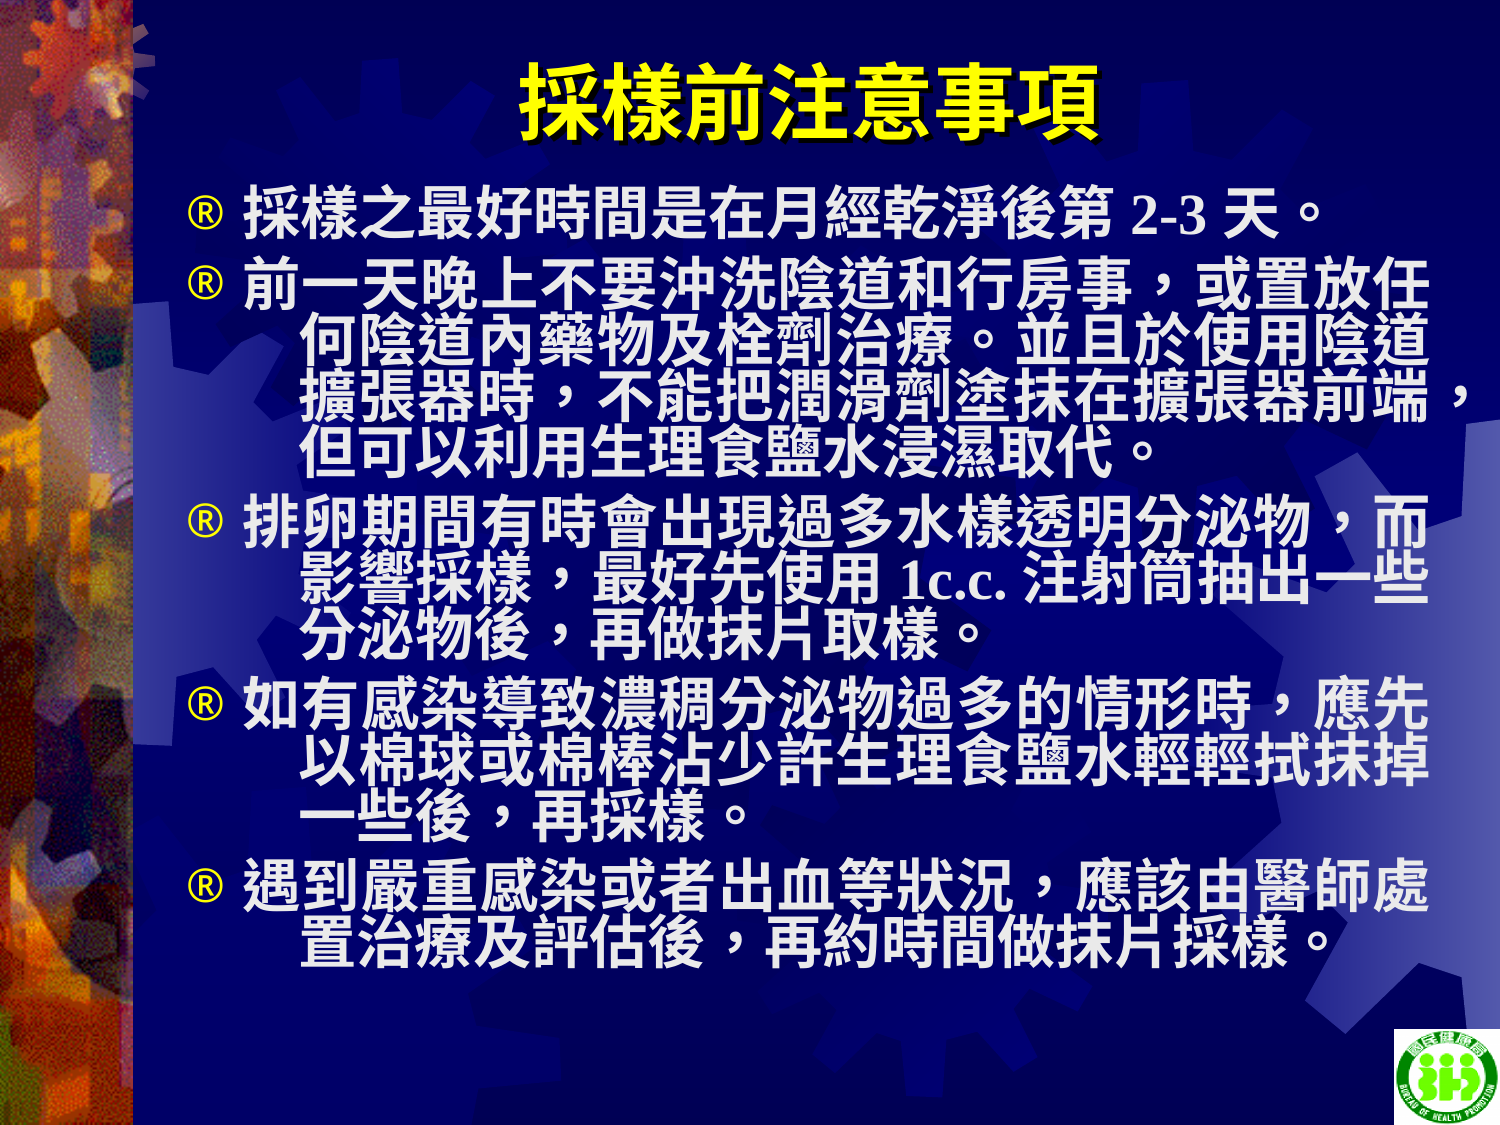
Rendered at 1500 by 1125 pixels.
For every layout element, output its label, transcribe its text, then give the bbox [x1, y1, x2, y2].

list 採樣之最好時間是在月經乾淨後第2-3天。 前一天晚上不要沖洗陰道和行房事，或置放任何陰道內藥物及栓劑治療。並且於使用陰道擴張器時，不能把潤滑劑塗抹在擴張器前端，但可以利用生理食鹽水浸濕取代。 排卵期間有時會出現過多水樣透明分泌物，而影響採樣，最好先使用1c.c.注射筒抽出一些分泌物後，再做抹片取樣。 如有感染導致濃稠分泌物過多的情形時，應先以棉球或棉棒沾少許生理食鹽水輕輕拭抹掉一些後，再採樣。 遇到嚴重感染或者出血等狀況，應該由醫師處置治療及評估後，再約時間做抹片採樣。 [171, 182, 1447, 1024]
title 採樣前注意事項 [171, 42, 1447, 155]
